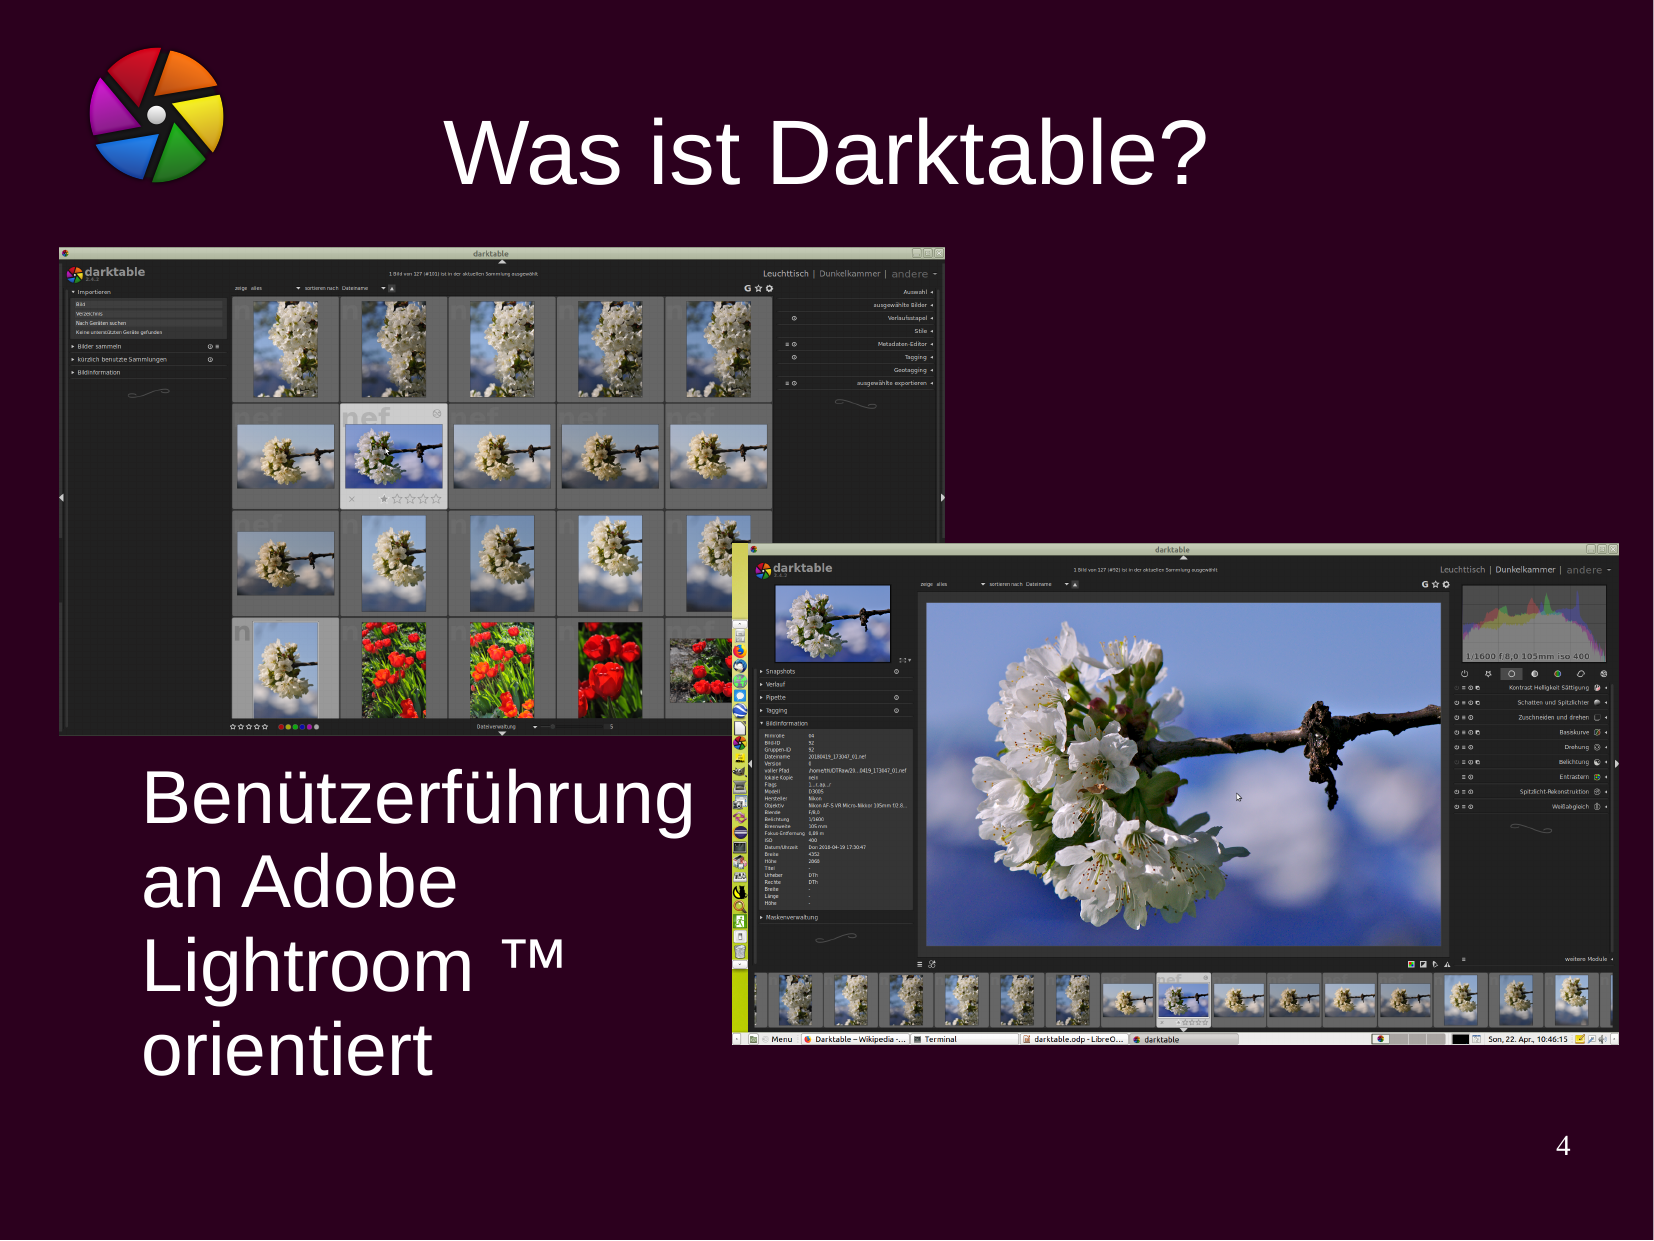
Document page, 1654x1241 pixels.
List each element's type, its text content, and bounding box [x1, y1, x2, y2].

title Was ist Darktable? [82, 49, 1571, 257]
picture [59, 247, 1619, 1045]
list Benützerführung an Adobe Lightroom ™ orientiert [70, 755, 697, 1111]
picture [82, 41, 231, 189]
